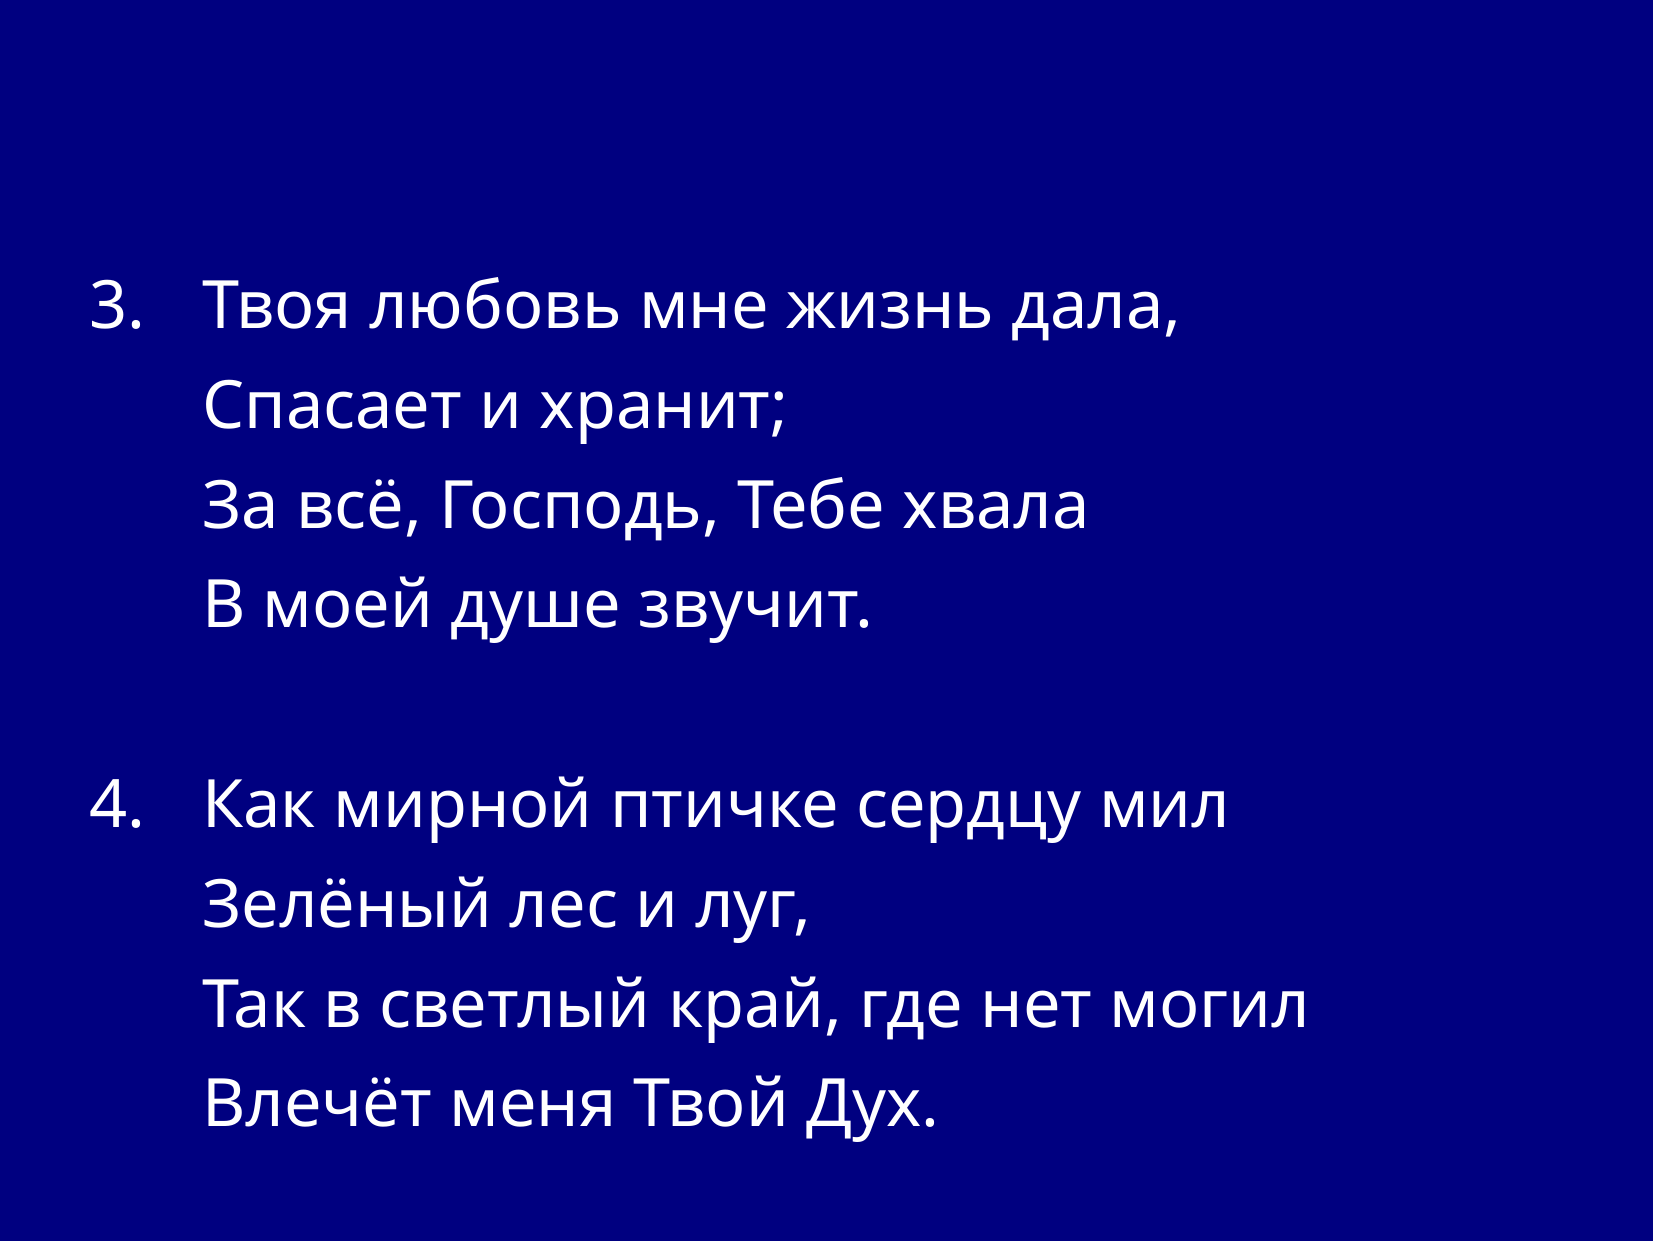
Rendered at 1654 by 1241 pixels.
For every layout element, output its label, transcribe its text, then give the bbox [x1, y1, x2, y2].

text_box 3. Твоя любовь мне жизнь дала, Спасает и хранит; За всё, Господь, Тебе хвала В моей душе звучит. 4. Как мирной птичке сердцу мил Зелёный лес и луг, Так в светлый край, где нет могил Влечёт меня Твой Дух. [75, 150, 1576, 1163]
